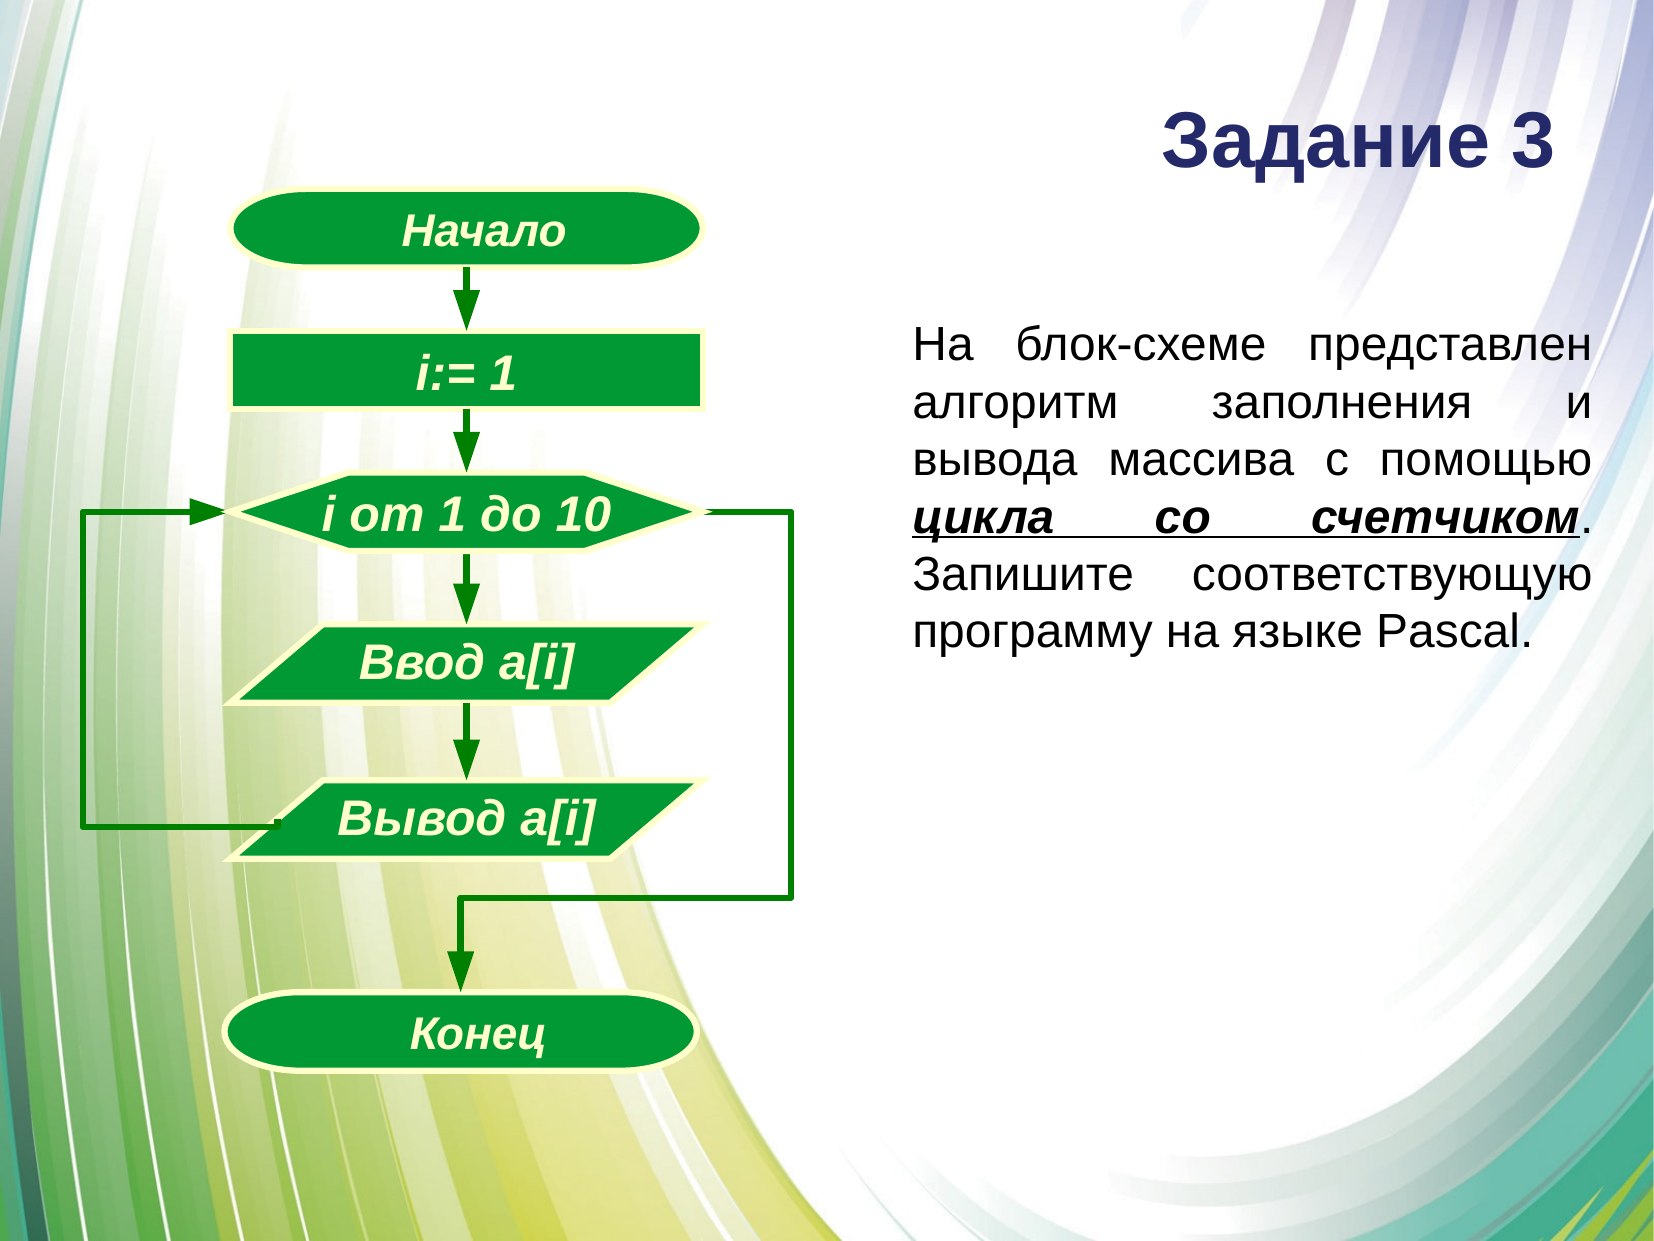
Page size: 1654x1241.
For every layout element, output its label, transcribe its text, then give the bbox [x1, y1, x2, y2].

picture [0, 0, 1654, 1241]
text_box i от 1 до 10 [230, 472, 703, 552]
text_box Начало [230, 215, 703, 268]
text_box i:= 1 [230, 330, 703, 410]
text_box Вывод a[i] [230, 780, 703, 859]
text_box Начало [412, 215, 428, 227]
text_box Конец [224, 992, 697, 1071]
text_box Ввод a[i] [230, 624, 703, 703]
text_box Задание 3 [58, 58, 1571, 215]
text_box На блок-схеме представлен алгоритм заполнения и вывода массива с помощью цикла со счетчиком. Запишите соответствующую программу на языке Pascal. [897, 305, 1609, 666]
